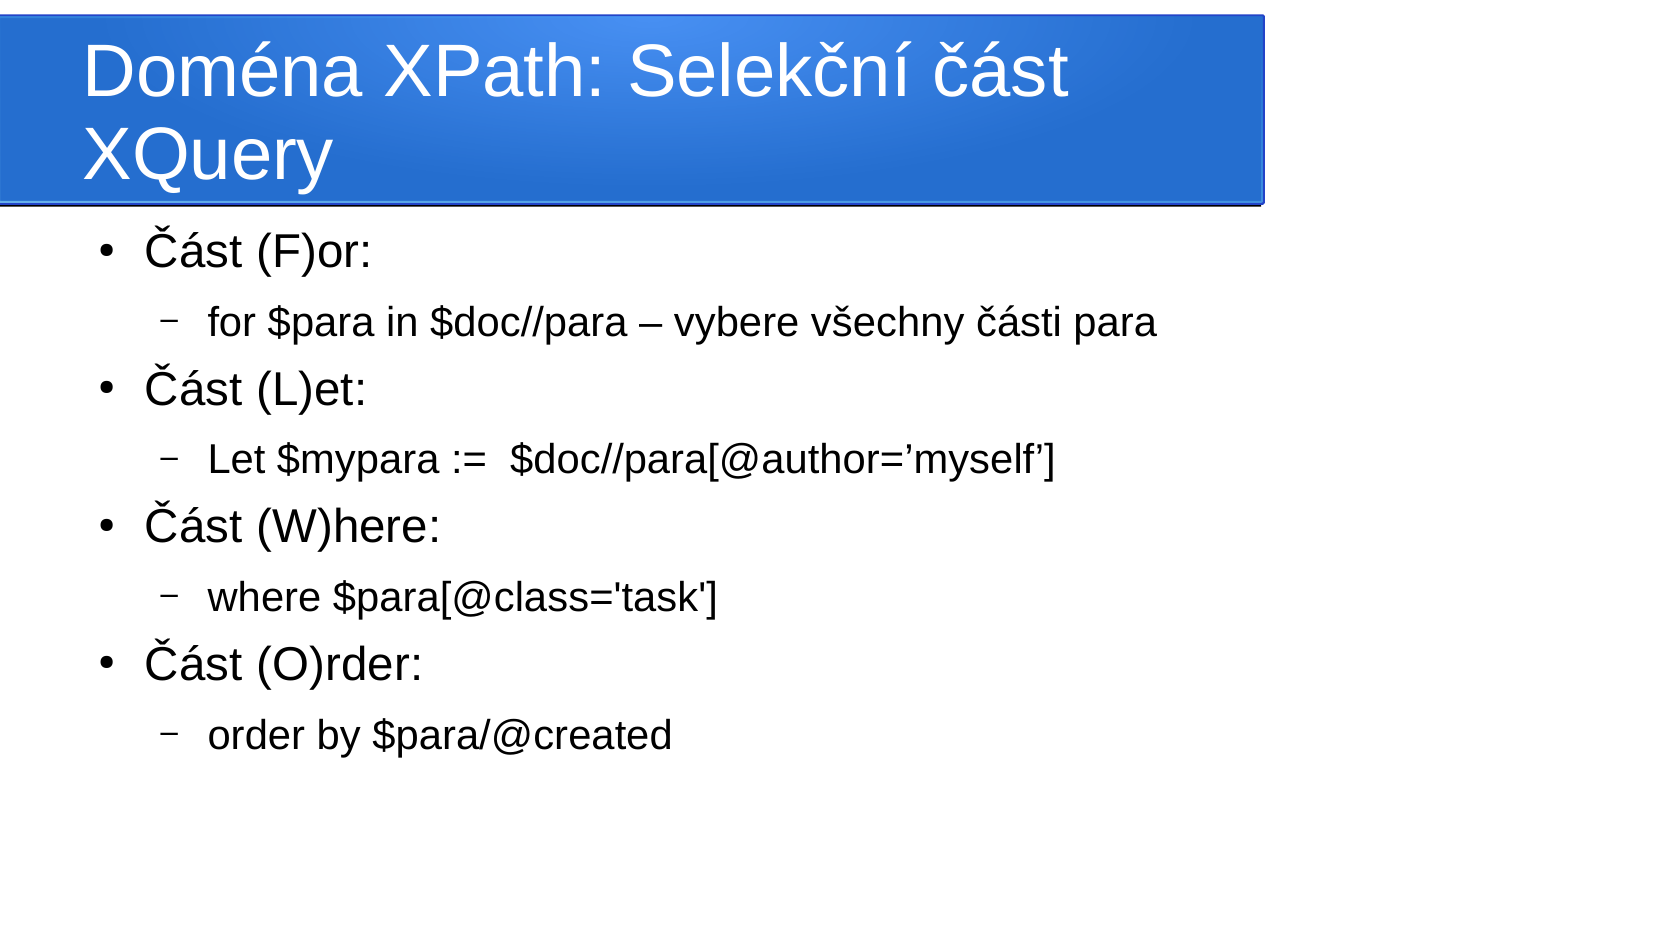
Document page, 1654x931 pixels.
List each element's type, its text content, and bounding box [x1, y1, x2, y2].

list Část (F)or: for $para in $doc//para – vybere všechny části para Část (L)et: Let $mypara := $doc//para[@author=’myself’] Část (W)here: where $para[@class='task'] Část (O)rder: order by $para/@created [82, 224, 1571, 764]
title Doména XPath: Selekční část XQuery [82, 29, 1235, 196]
